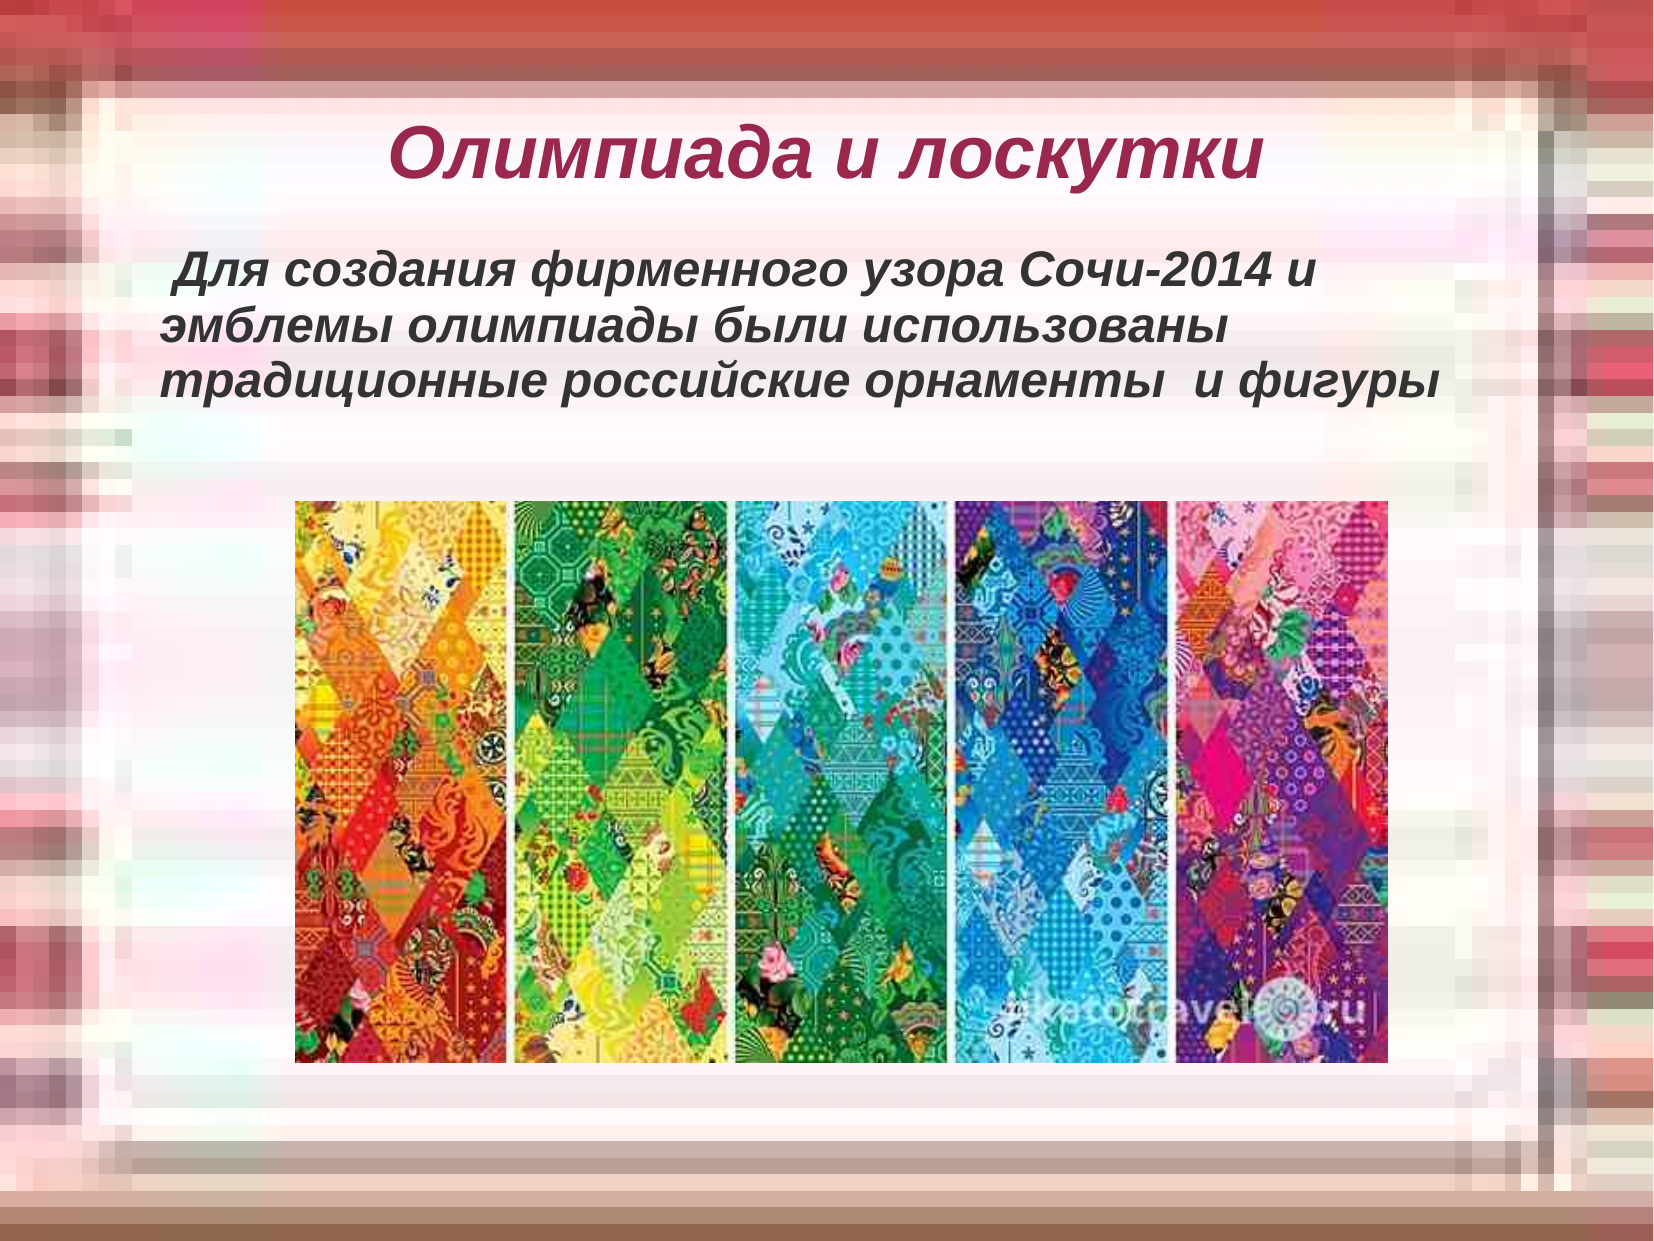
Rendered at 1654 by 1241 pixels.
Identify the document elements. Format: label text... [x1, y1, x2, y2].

list Для создания фирменного узора Сочи-2014 и эмблемы олимпиады были использованы традиционные российские орнаменты и фигуры [76, 185, 1565, 1004]
picture [0, 0, 1654, 1241]
title Олимпиада и лоскутки [82, 49, 1571, 257]
